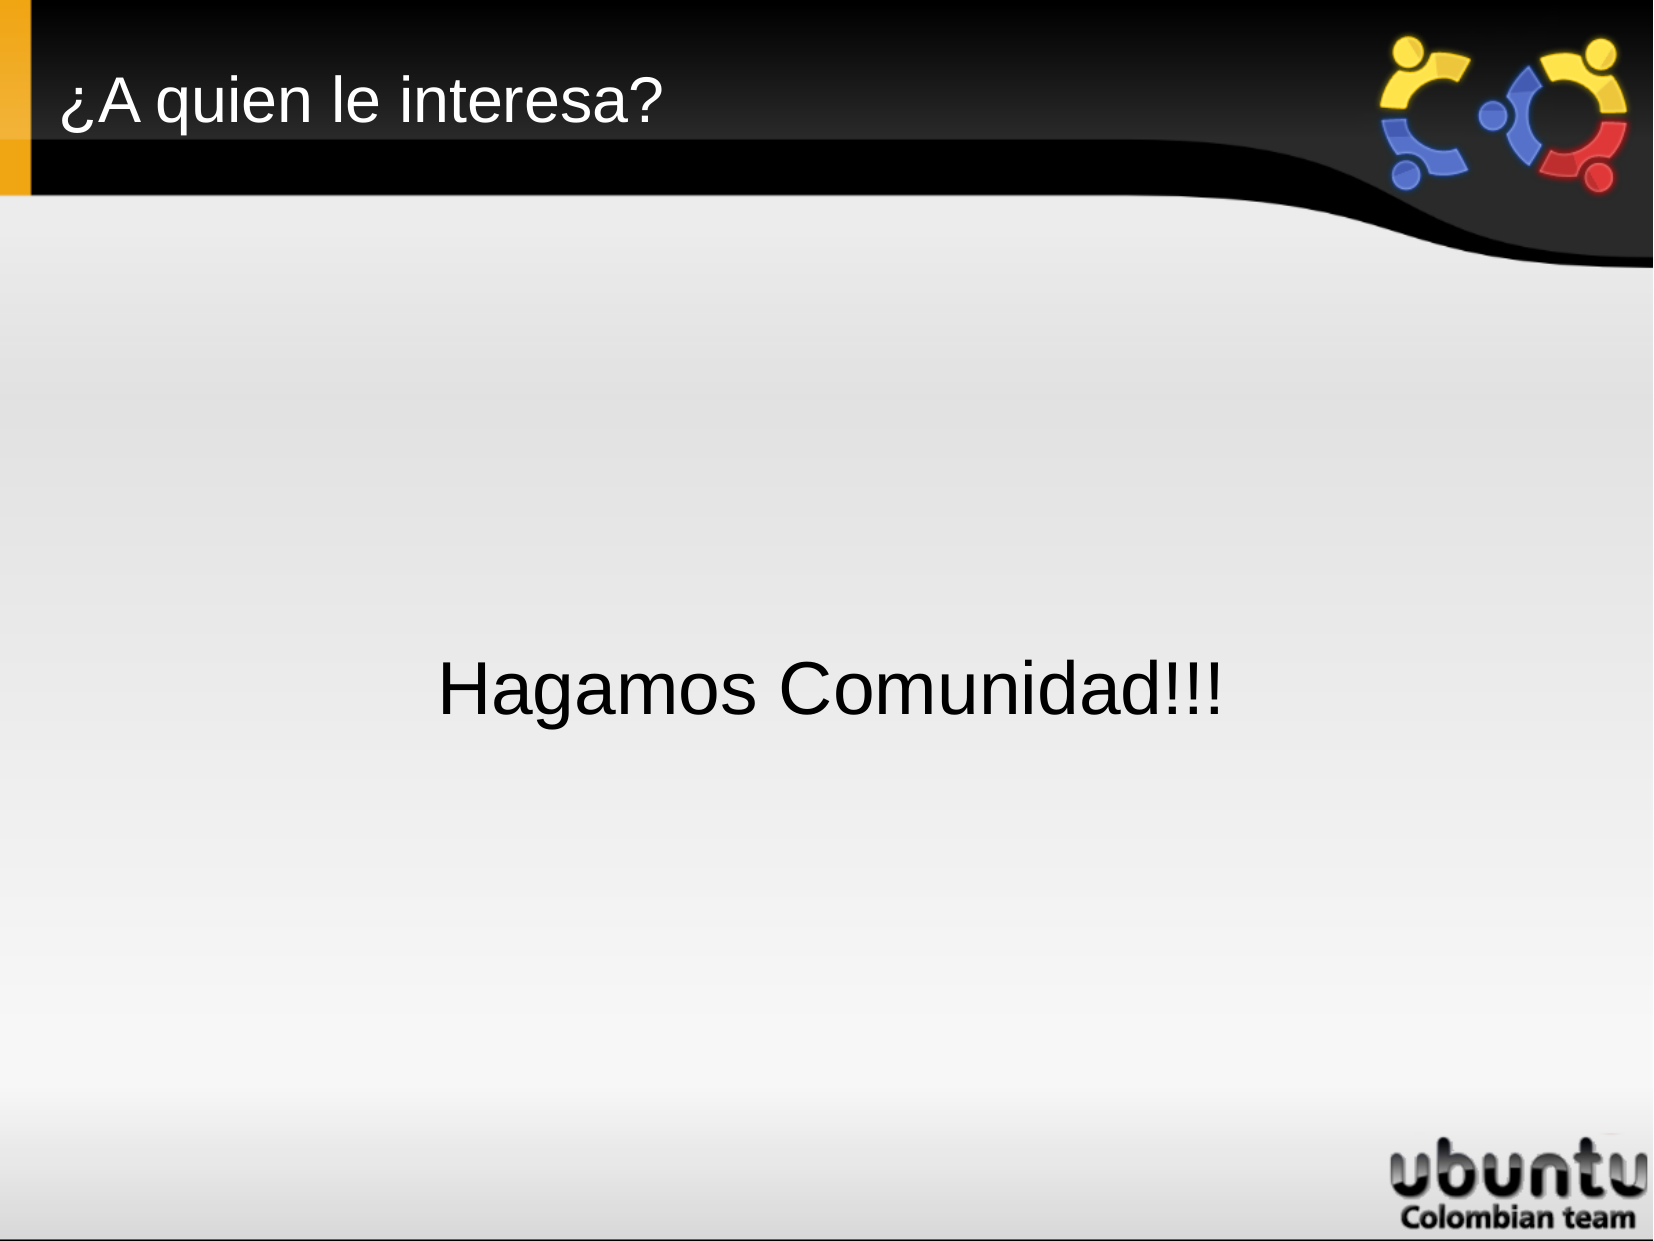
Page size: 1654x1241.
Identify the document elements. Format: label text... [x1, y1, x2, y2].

picture [0, 0, 1653, 1241]
title ¿A quien le interesa? [59, 48, 1376, 153]
text_box Hagamos Comunidad!!! [422, 639, 1241, 739]
